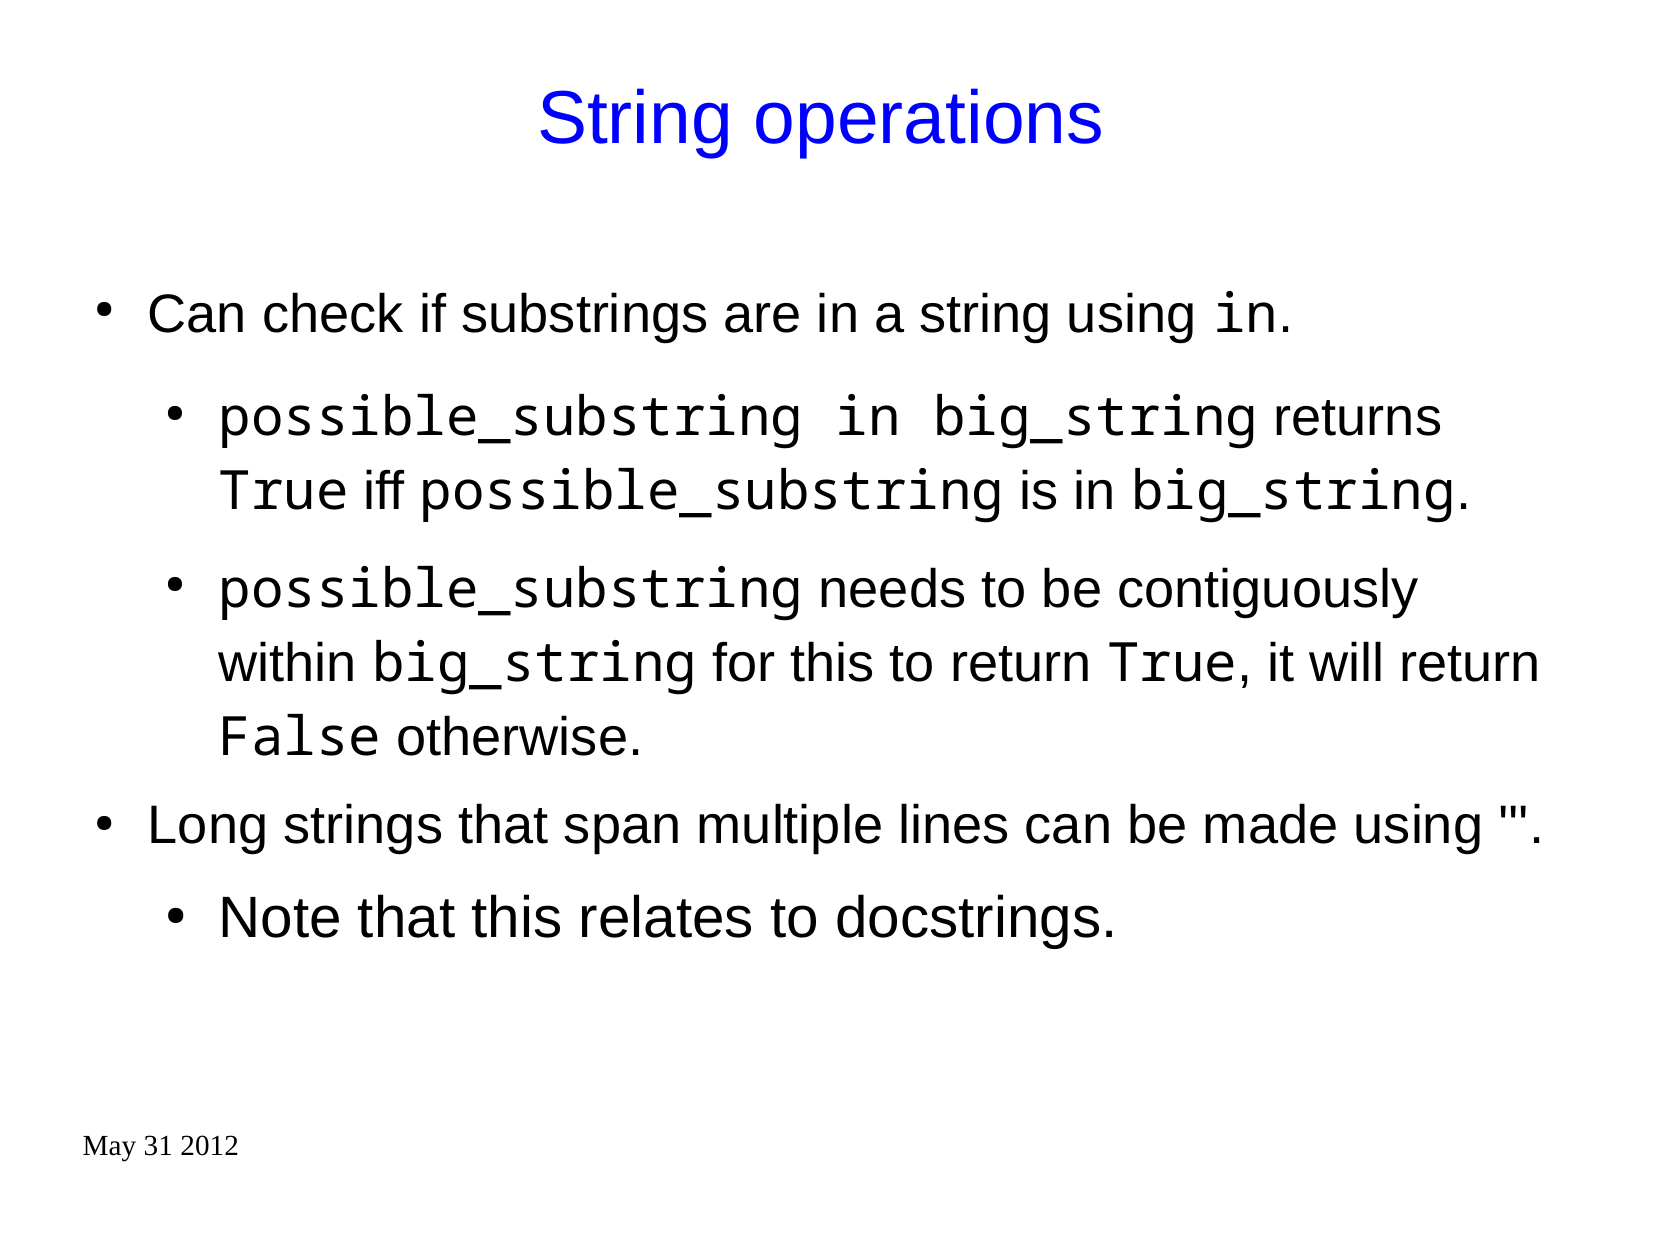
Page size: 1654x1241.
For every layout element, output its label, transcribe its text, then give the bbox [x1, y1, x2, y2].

list Can check if substrings are in a string using in. possible_substring in big_string returns True iff possible_substring is in big_string. possible_substring needs to be contiguously within big_string for this to return True, it will return False otherwise. Long strings that span multiple lines can be made using '''. Note that this relates to docstrings. [76, 274, 1565, 1093]
title String operations [76, 58, 1565, 178]
